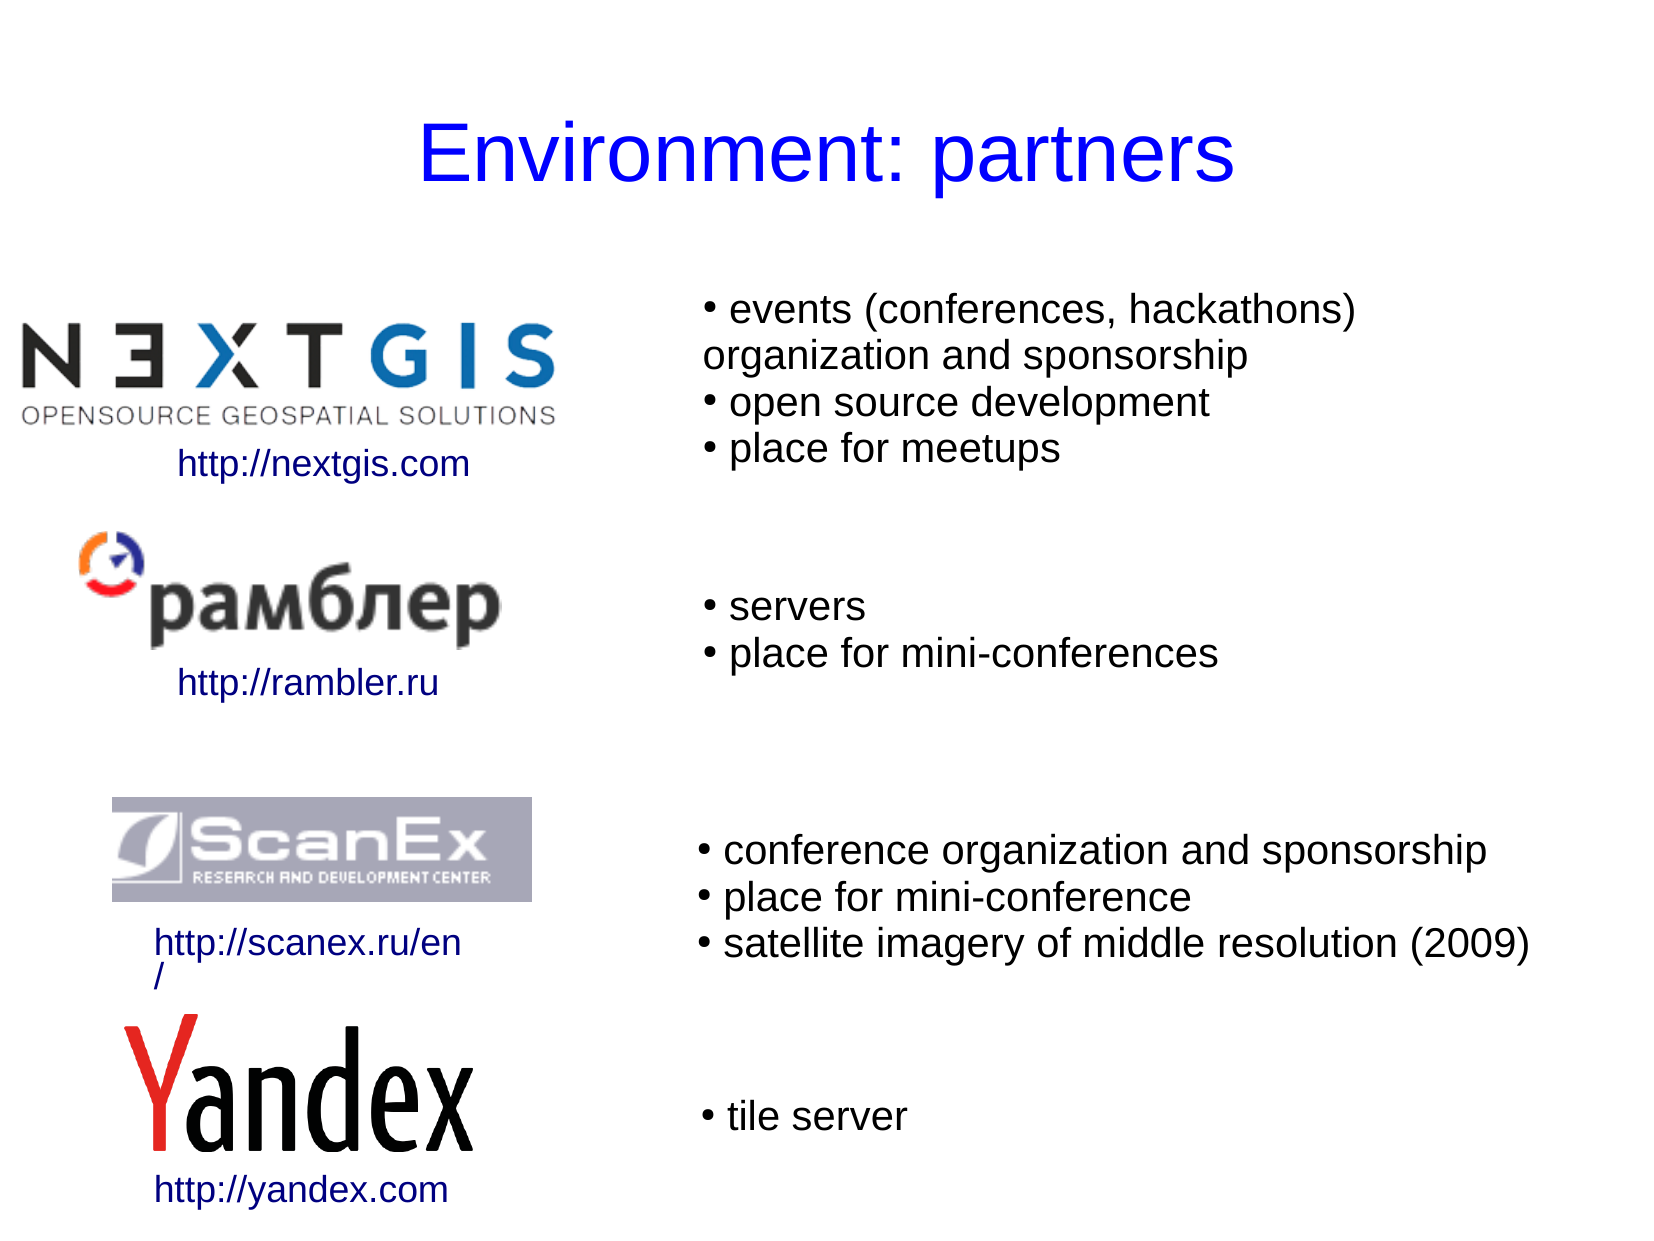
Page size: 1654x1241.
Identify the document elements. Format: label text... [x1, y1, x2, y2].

text_box servers place for mini-conferences [702, 583, 1264, 677]
text_box conference organization and sponsorship place for mini-conference satellite imagery of middle resolution (2009) [696, 826, 1536, 968]
text_box tile server [700, 1092, 937, 1140]
picture [14, 312, 562, 435]
text_box events (conferences, hackathons) organization and sponsorship open source development place for meetups [702, 285, 1501, 473]
text_box http://yandex.com [153, 1168, 473, 1211]
text_box http://rambler.ru [177, 661, 451, 704]
picture [124, 1014, 473, 1152]
picture [78, 531, 502, 650]
text_box http://nextgis.com [177, 442, 496, 485]
title Environment: partners [82, 49, 1571, 257]
text_box http://scanex.ru/en/ [153, 921, 473, 964]
picture [112, 797, 532, 902]
